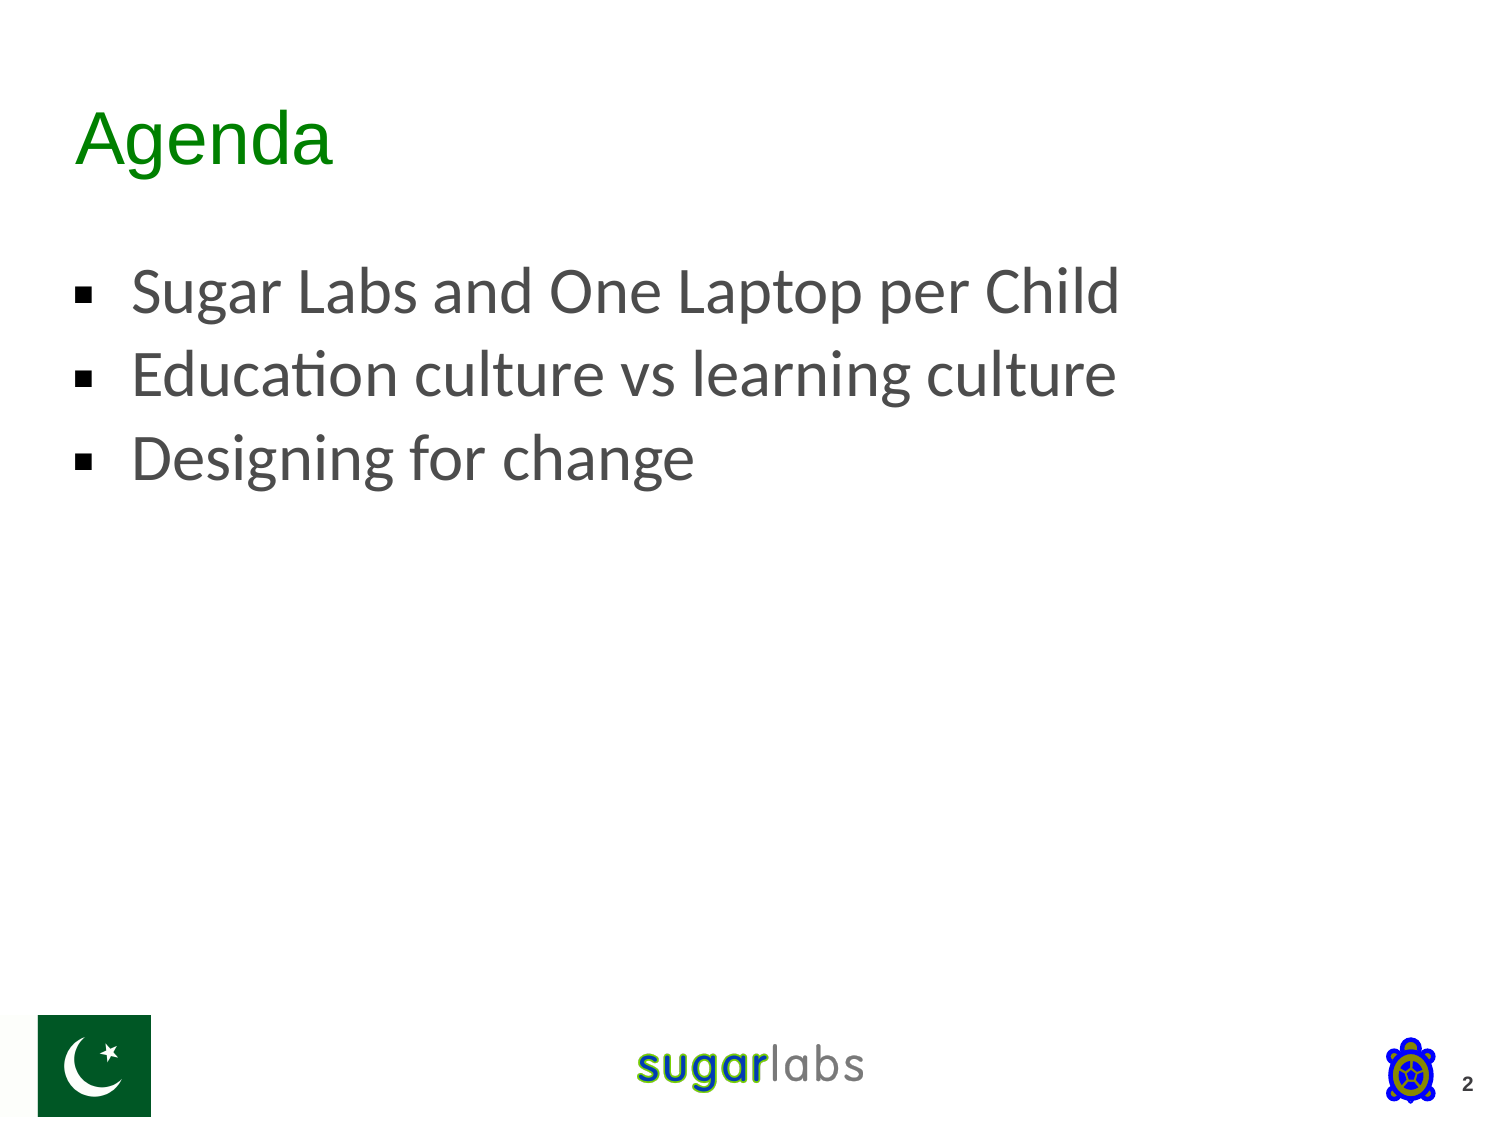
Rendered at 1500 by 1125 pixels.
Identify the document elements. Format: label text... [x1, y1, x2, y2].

picture [1374, 1035, 1447, 1108]
list Sugar Labs and One Laptop per Child Education culture vs learning culture Designing for change [75, 263, 1425, 1006]
picture [0, 1015, 151, 1117]
title Agenda [75, 44, 1425, 233]
picture [637, 1044, 863, 1093]
